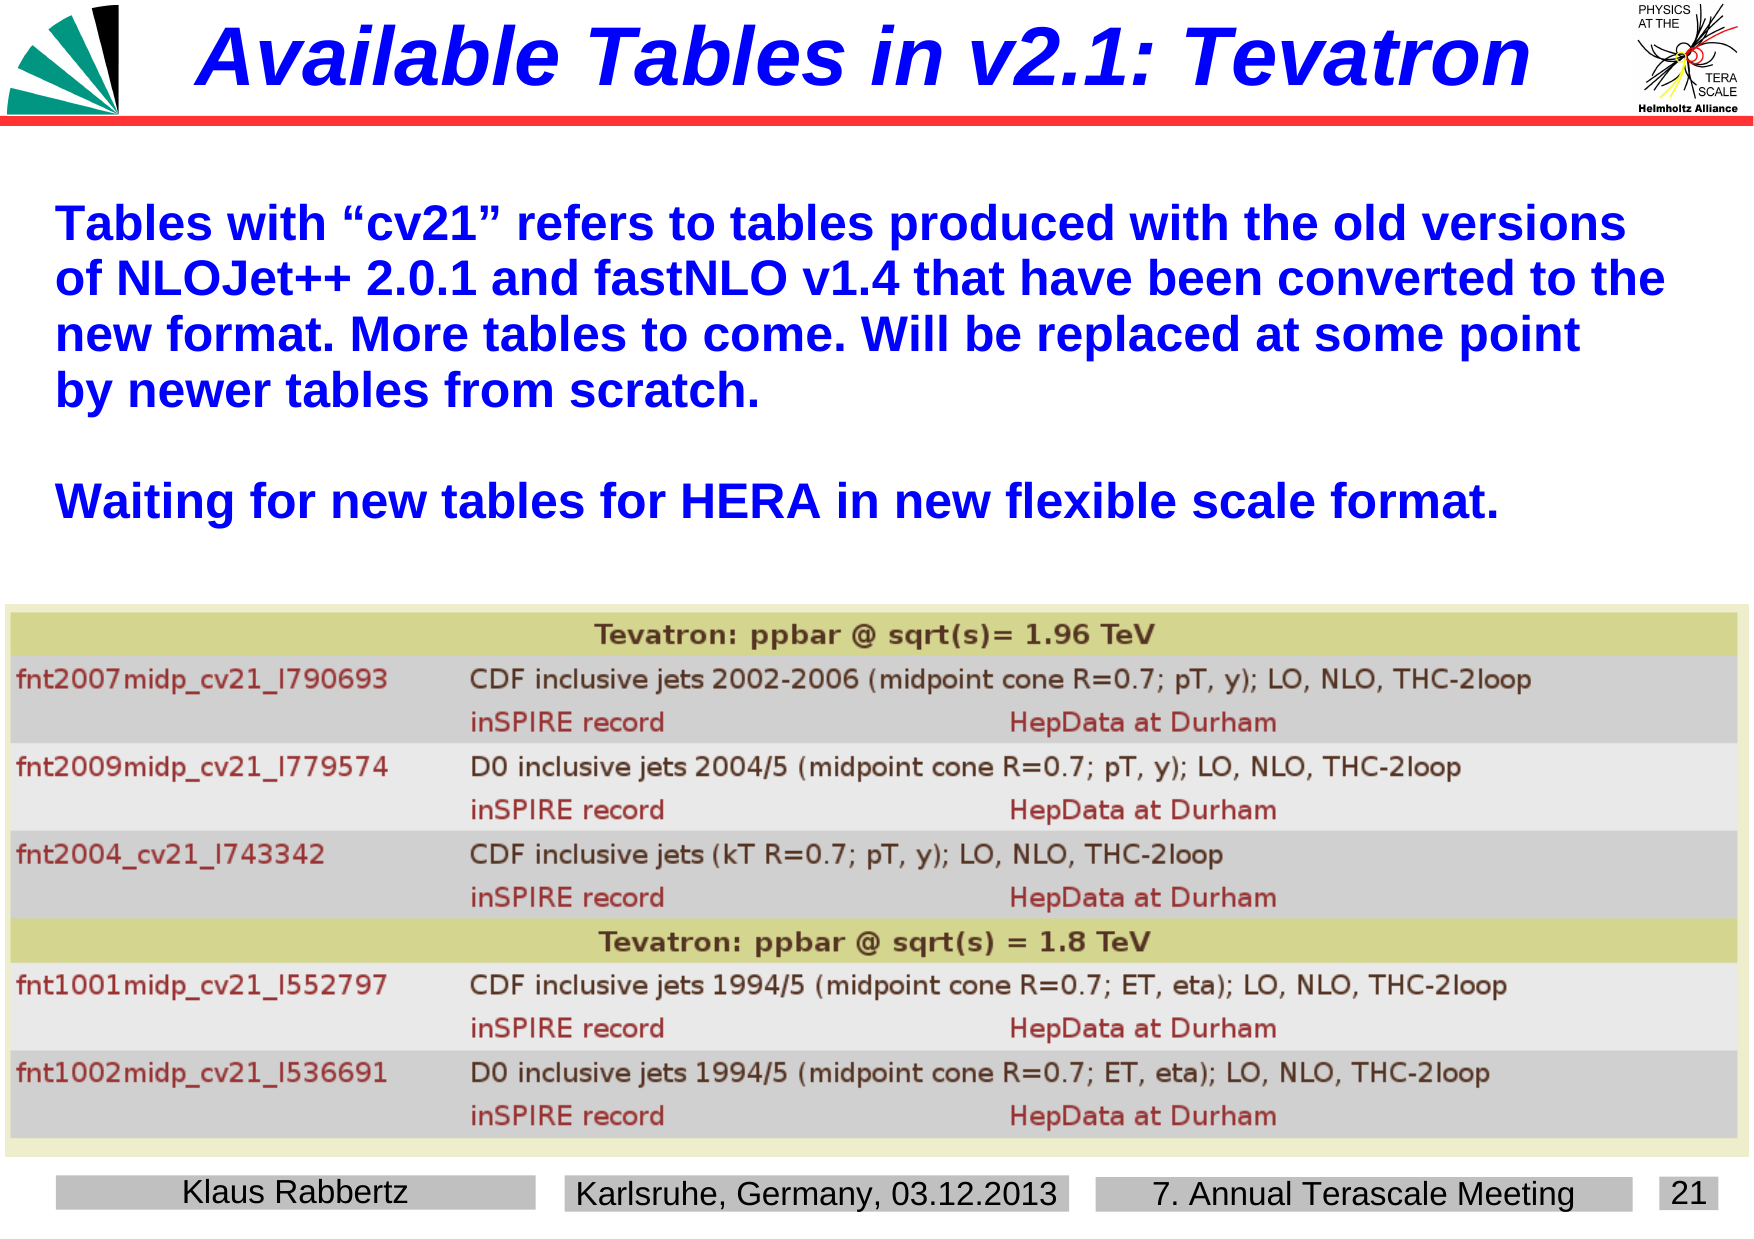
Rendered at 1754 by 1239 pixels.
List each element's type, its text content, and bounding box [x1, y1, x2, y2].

picture [1631, 1, 1745, 115]
picture [7, 5, 119, 116]
picture [5, 604, 1749, 1157]
title Available Tables in v2.1: Tevatron [123, 0, 1606, 114]
text_box Tables with “cv21” refers to tables produced with the old versions of NLOJet++ 2.0.1 and fastNLO v1.4 that have been converted to the new format. More tables to come. Will be replaced at some point by newer tables from scratch. Waiting for new tables for HERA in new flexible scale format. [43, 189, 1680, 536]
